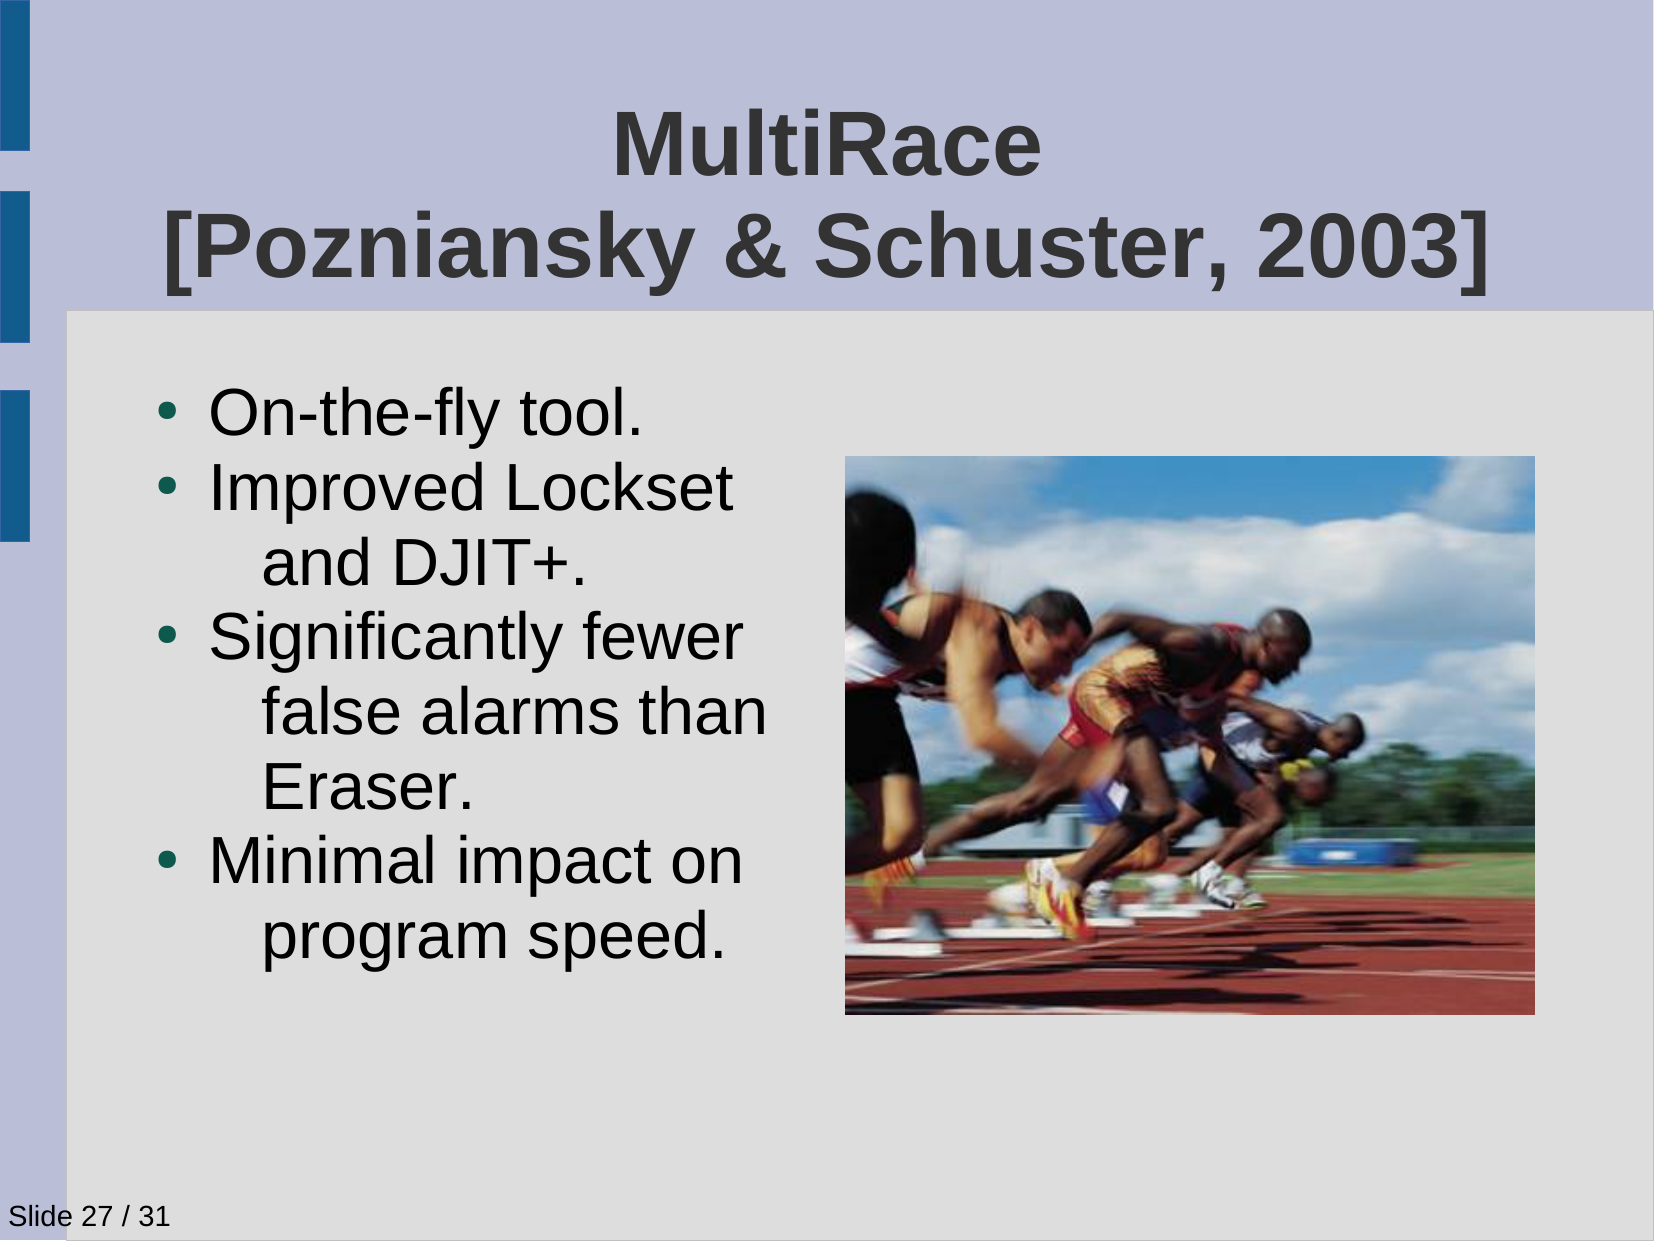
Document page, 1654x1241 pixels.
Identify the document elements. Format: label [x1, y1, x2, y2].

picture [845, 456, 1535, 1015]
